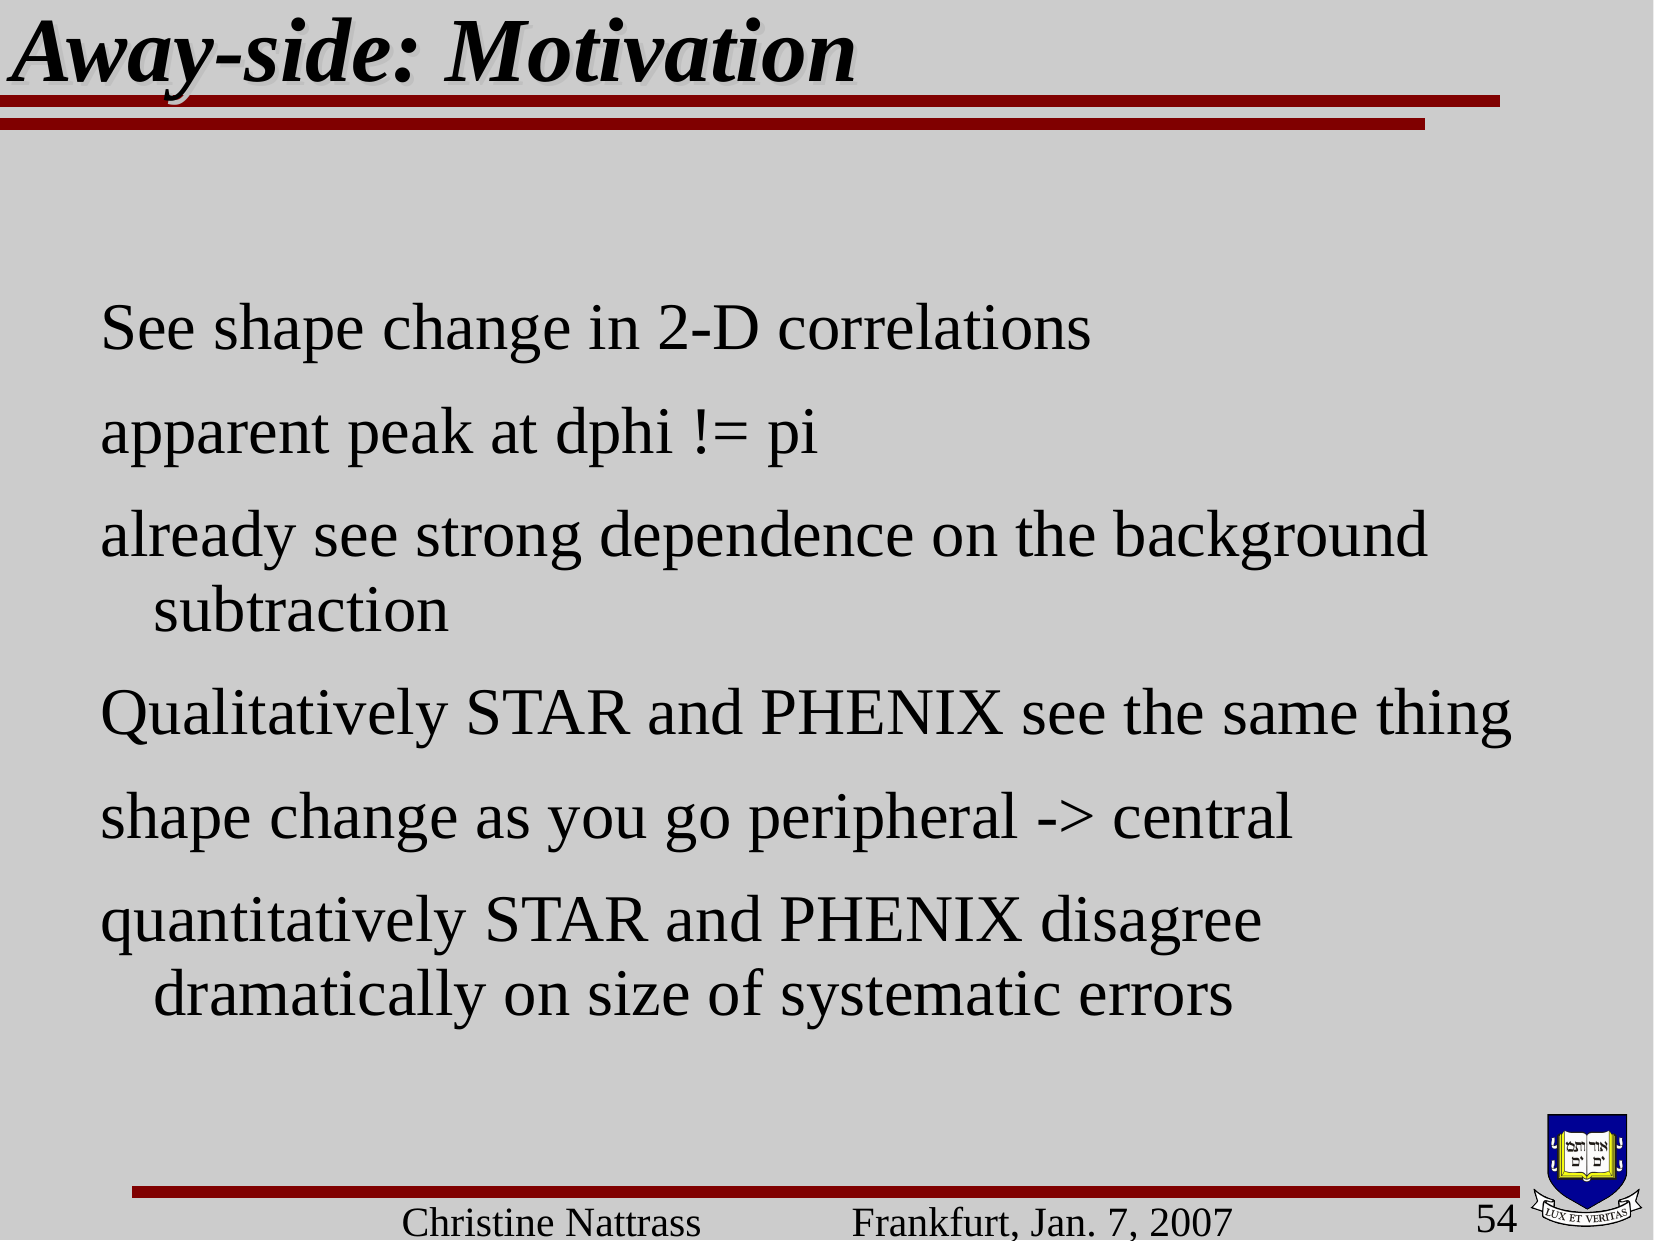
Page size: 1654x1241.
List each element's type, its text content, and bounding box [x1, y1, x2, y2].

picture [1530, 1114, 1643, 1227]
list See shape change in 2-D correlations apparent peak at dphi != pi already see strong dependence on the background subtraction Qualitatively STAR and PHENIX see the same thing shape change as you go peripheral -> central quantitatively STAR and PHENIX disagree dramatically on size of systematic errors [82, 290, 1571, 1094]
title Away-side: Motivation [11, 0, 1512, 154]
